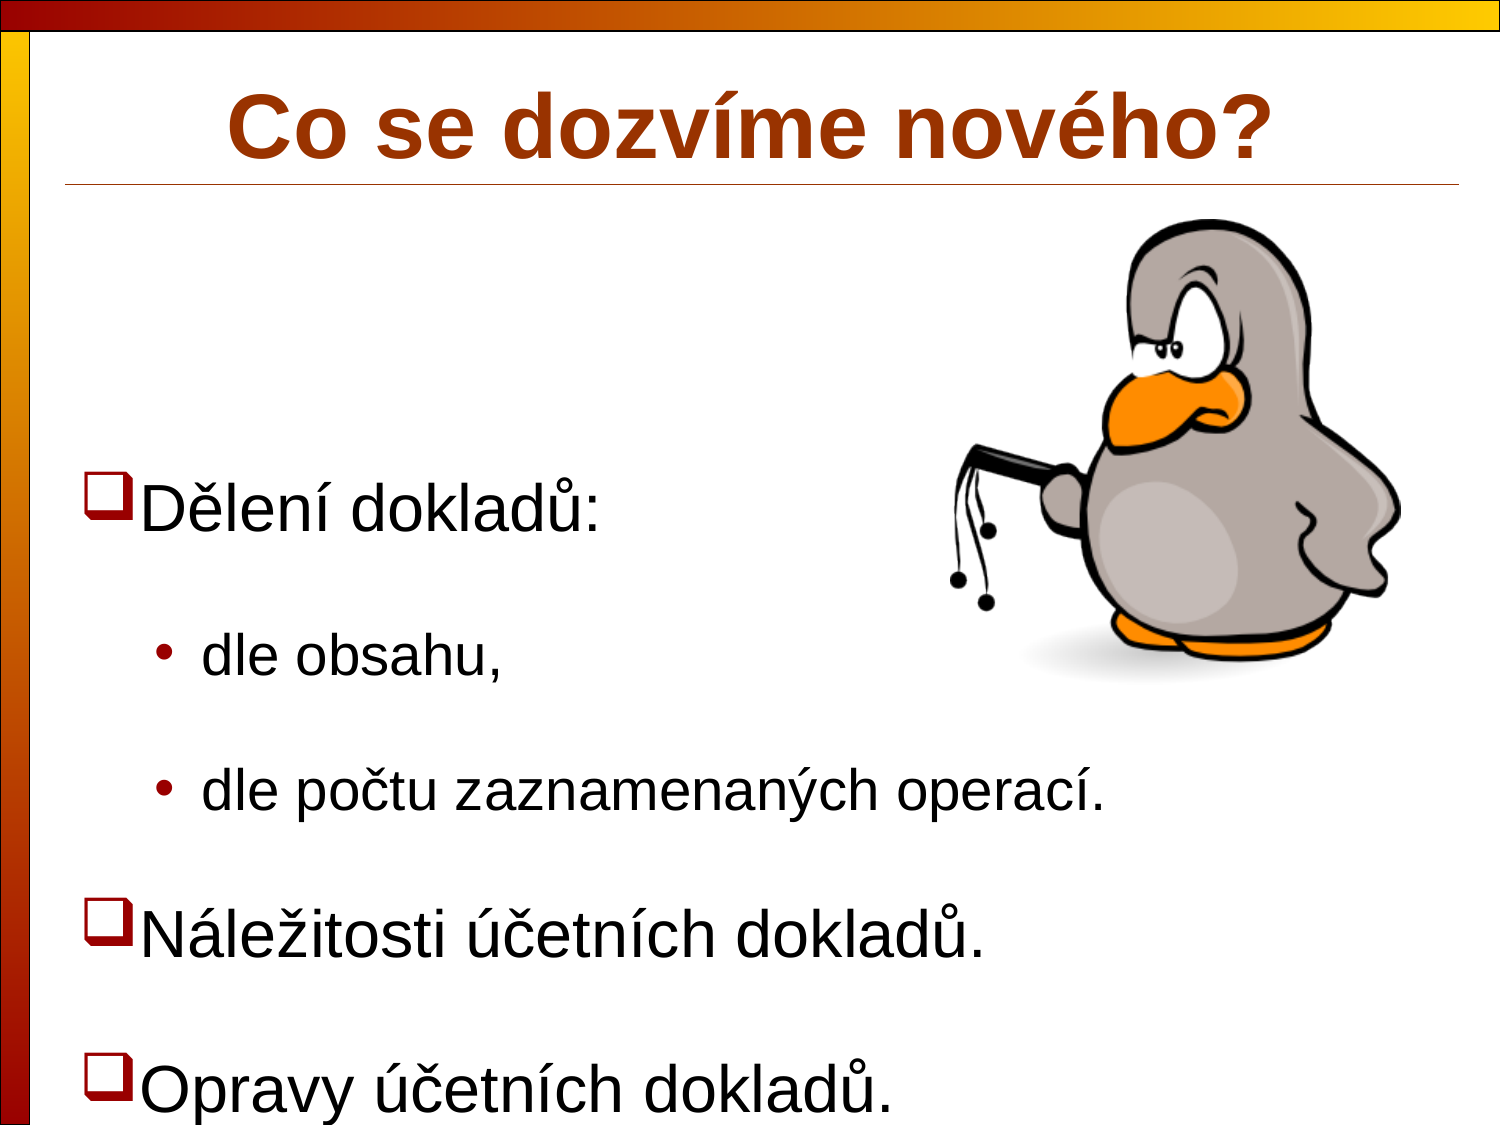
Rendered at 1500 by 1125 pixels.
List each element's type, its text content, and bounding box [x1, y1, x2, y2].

title Co se dozvíme nového? [76, 42, 1427, 184]
text_box [0, 0, 1500, 1125]
picture [950, 219, 1401, 685]
list Dělení dokladů: dle obsahu, dle počtu zaznamenaných operací. Náležitosti účetních dokladů. Opravy účetních dokladů. [64, 302, 1415, 1125]
